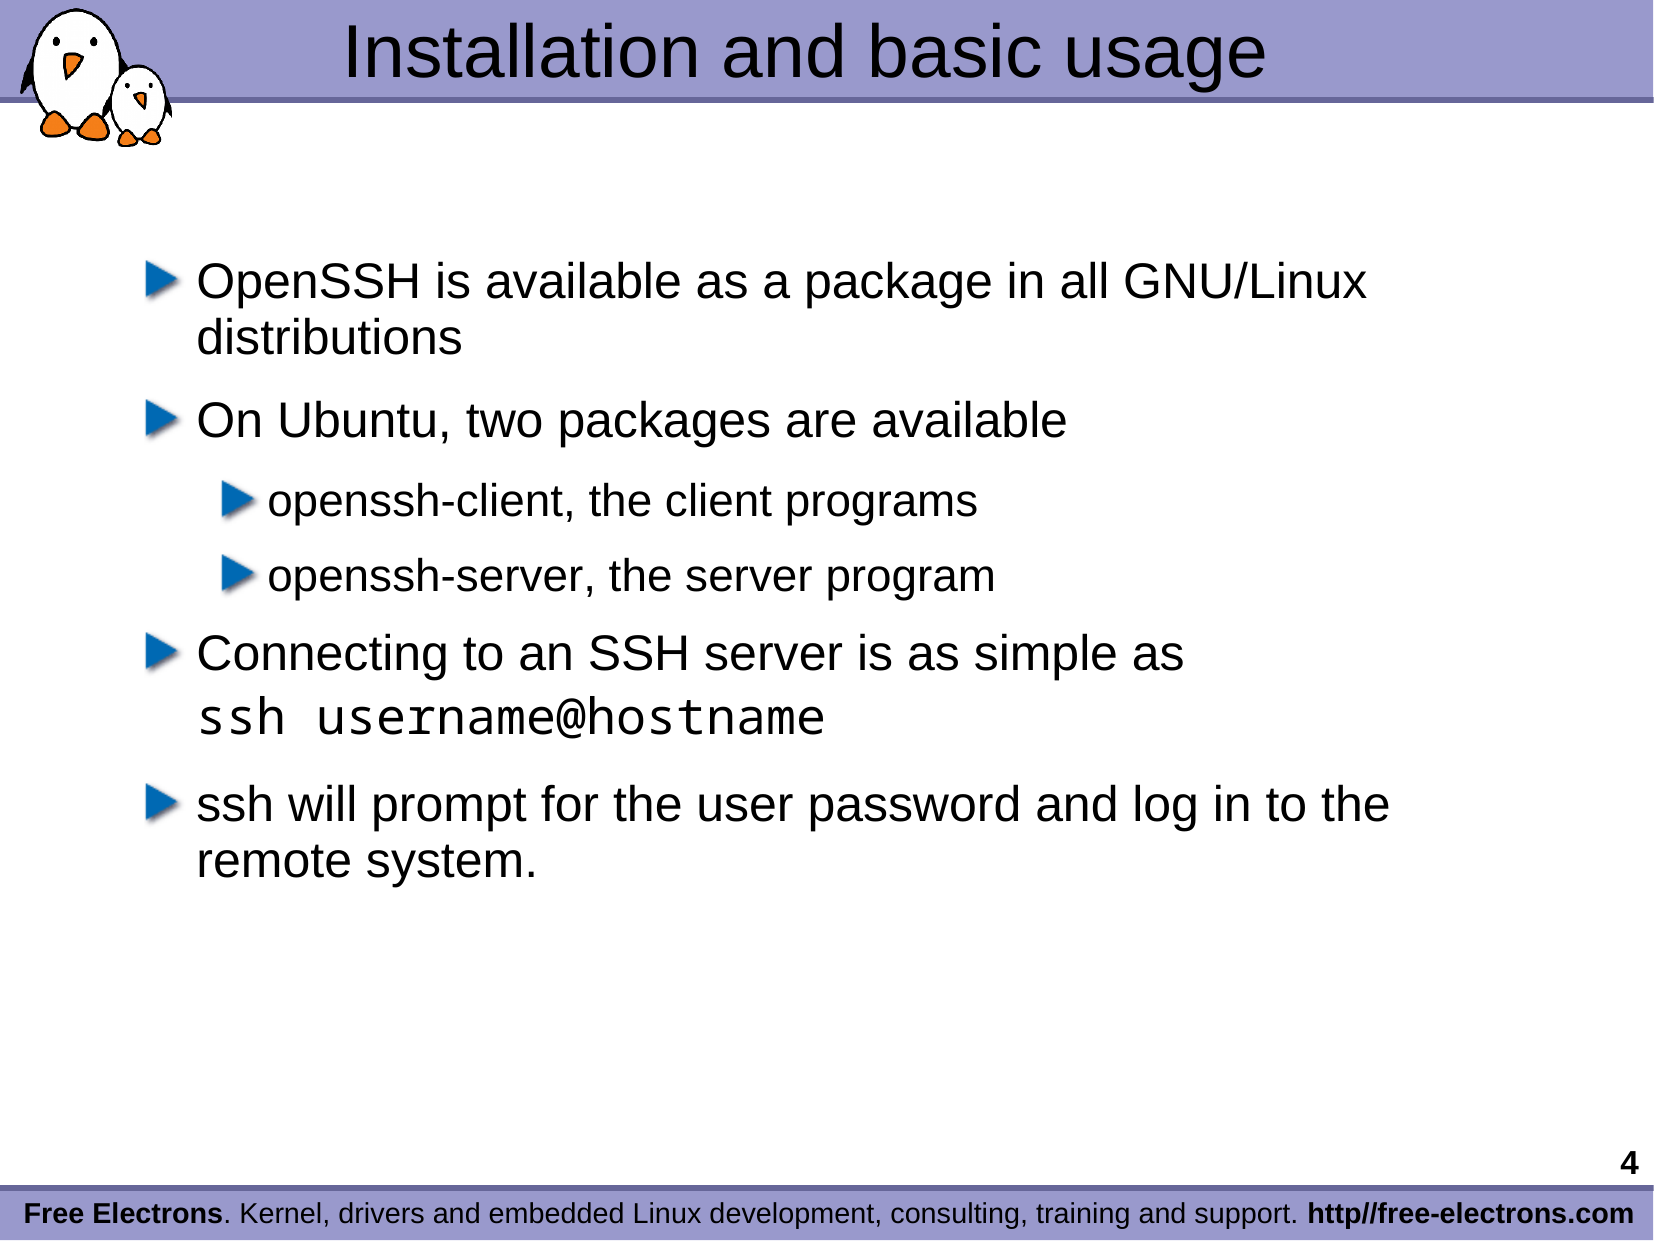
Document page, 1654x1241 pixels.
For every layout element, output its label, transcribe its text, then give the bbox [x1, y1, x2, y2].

picture [20, 8, 172, 147]
list OpenSSH is available as a package in all GNU/Linux distributions On Ubuntu, two packages are available openssh-client, the client programs openssh-server, the server program Connecting to an SSH server is as simple as ssh username@hostname ssh will prompt for the user password and log in to the remote system. [125, 253, 1538, 1013]
title Installation and basic usage [60, 0, 1551, 104]
